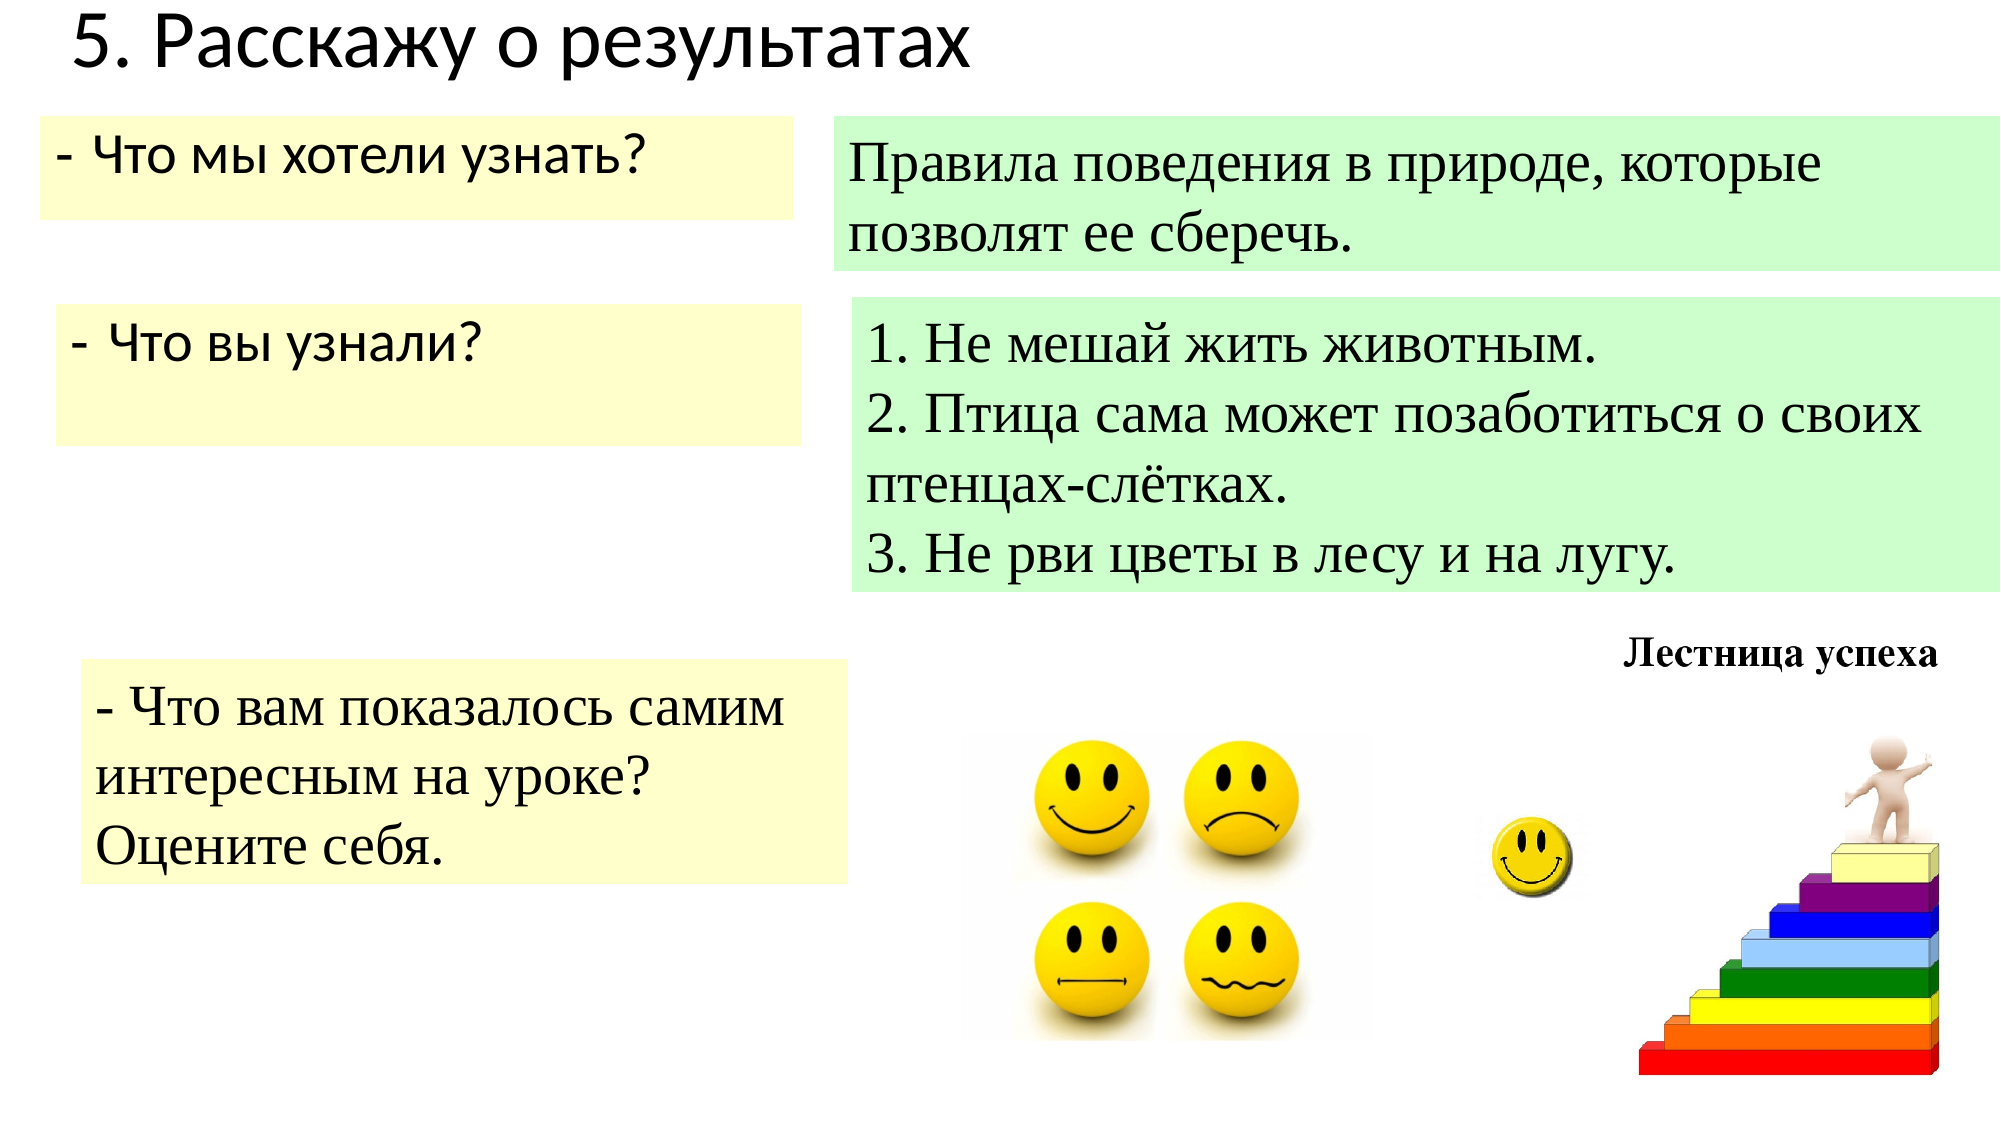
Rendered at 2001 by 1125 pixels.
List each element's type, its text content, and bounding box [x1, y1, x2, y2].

text_box Что мы хотели узнать? [40, 115, 794, 221]
title 5. Расскажу о результатах [55, 0, 1781, 100]
text_box 1. Не мешай жить животным. 2. Птица сама может позаботиться о своих птенцах-слётках. 3. Не рви цветы в лесу и на лугу. [852, 297, 2000, 592]
text_box Правила поведения в природе, которые позволят ее сберечь. [834, 116, 2000, 271]
picture [961, 732, 1373, 1041]
picture [1438, 600, 2000, 1114]
text_box Что вы узнали? [56, 304, 801, 446]
text_box - Что вам показалось самим интересным на уроке? Оцените себя. [81, 659, 848, 884]
